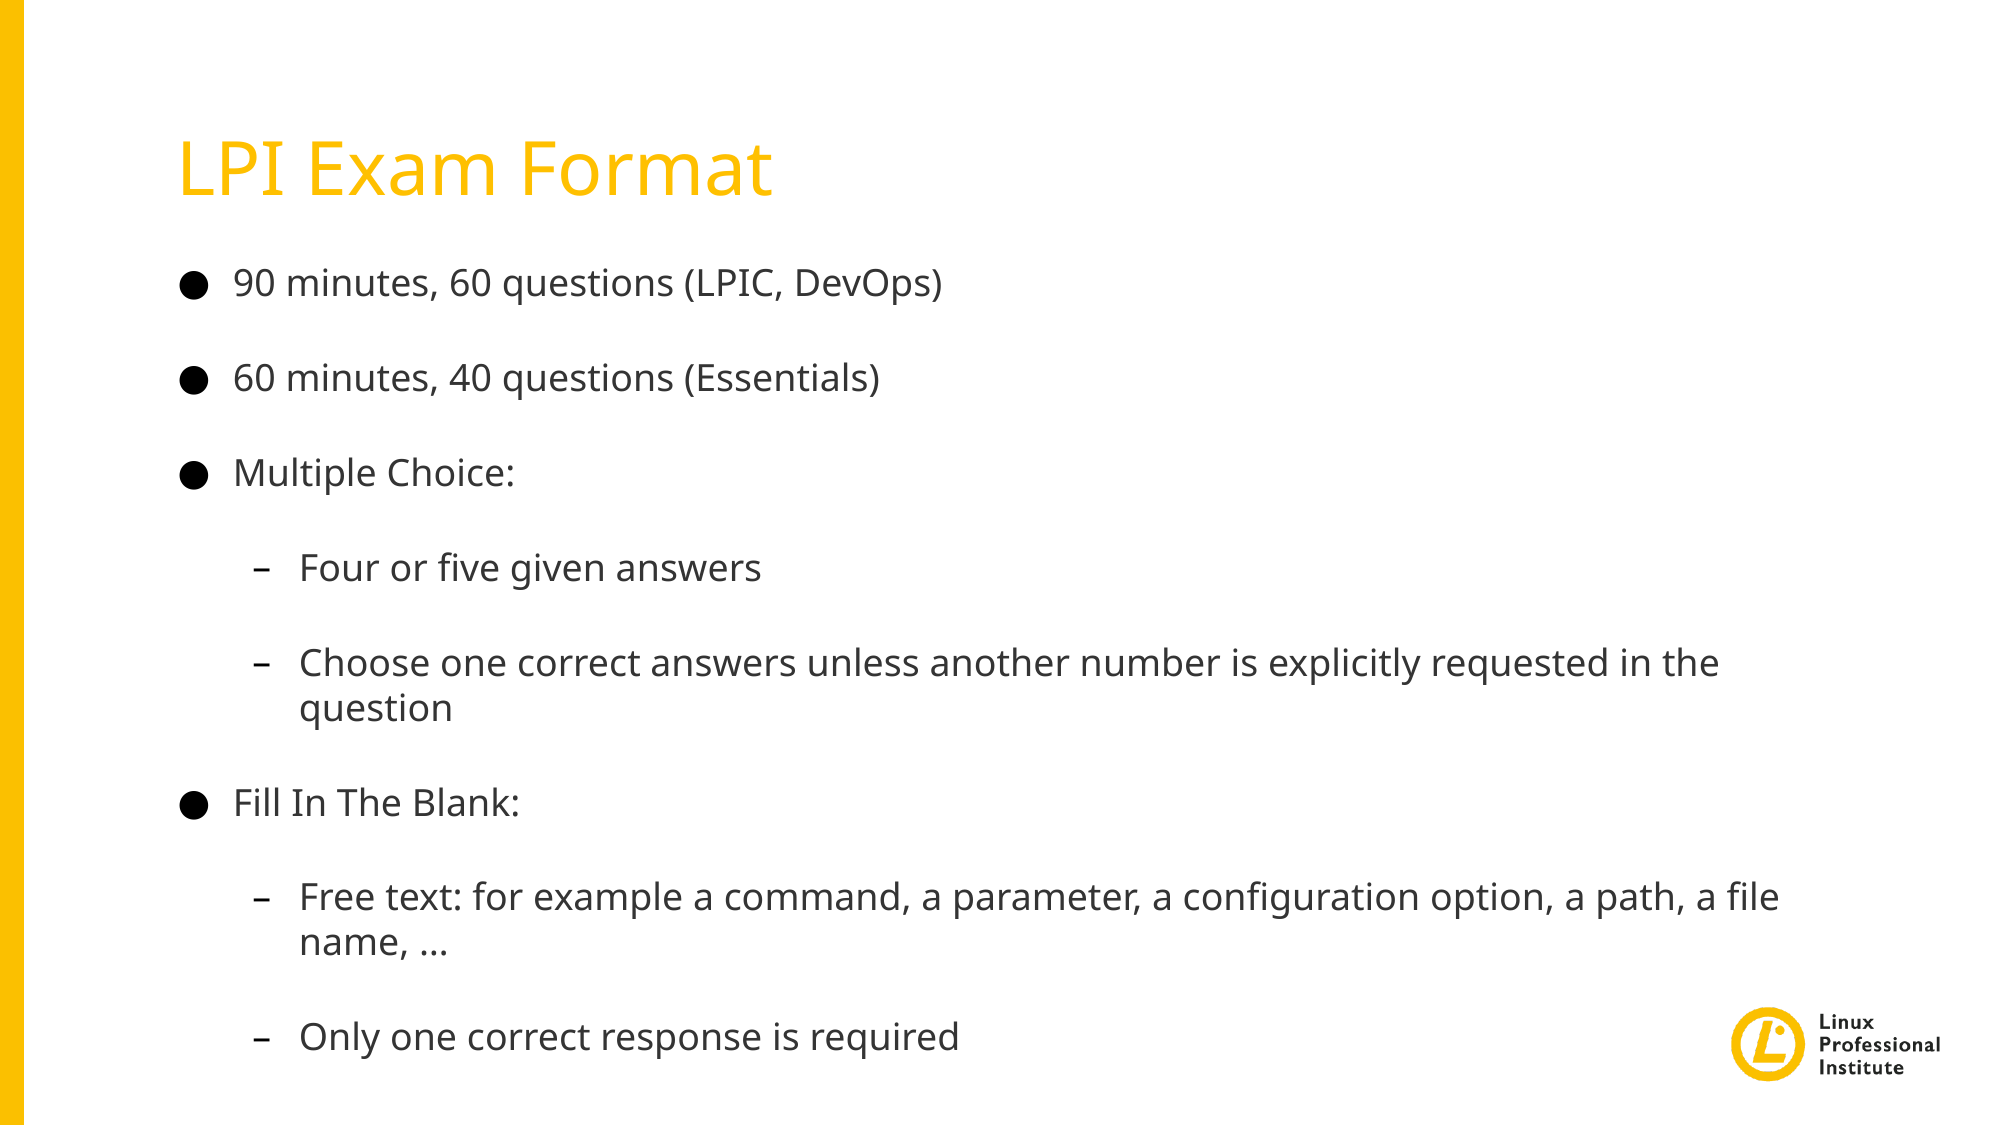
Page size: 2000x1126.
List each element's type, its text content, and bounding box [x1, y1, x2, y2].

text_box 90 minutes, 60 questions (LPIC, DevOps) 60 minutes, 40 questions (Essentials) Multiple Choice: Four or five given answers Choose one correct answers unless another number is explicitly requested in the question Fill In The Blank: Free text: for example a command, a parameter, a configuration option, a path, a file name, … Only one correct response is required [162, 251, 1855, 1126]
text_box [0, 0, 24, 1125]
text_box LPI Exam Format [161, 99, 1886, 261]
picture [1855, 987, 1969, 1101]
